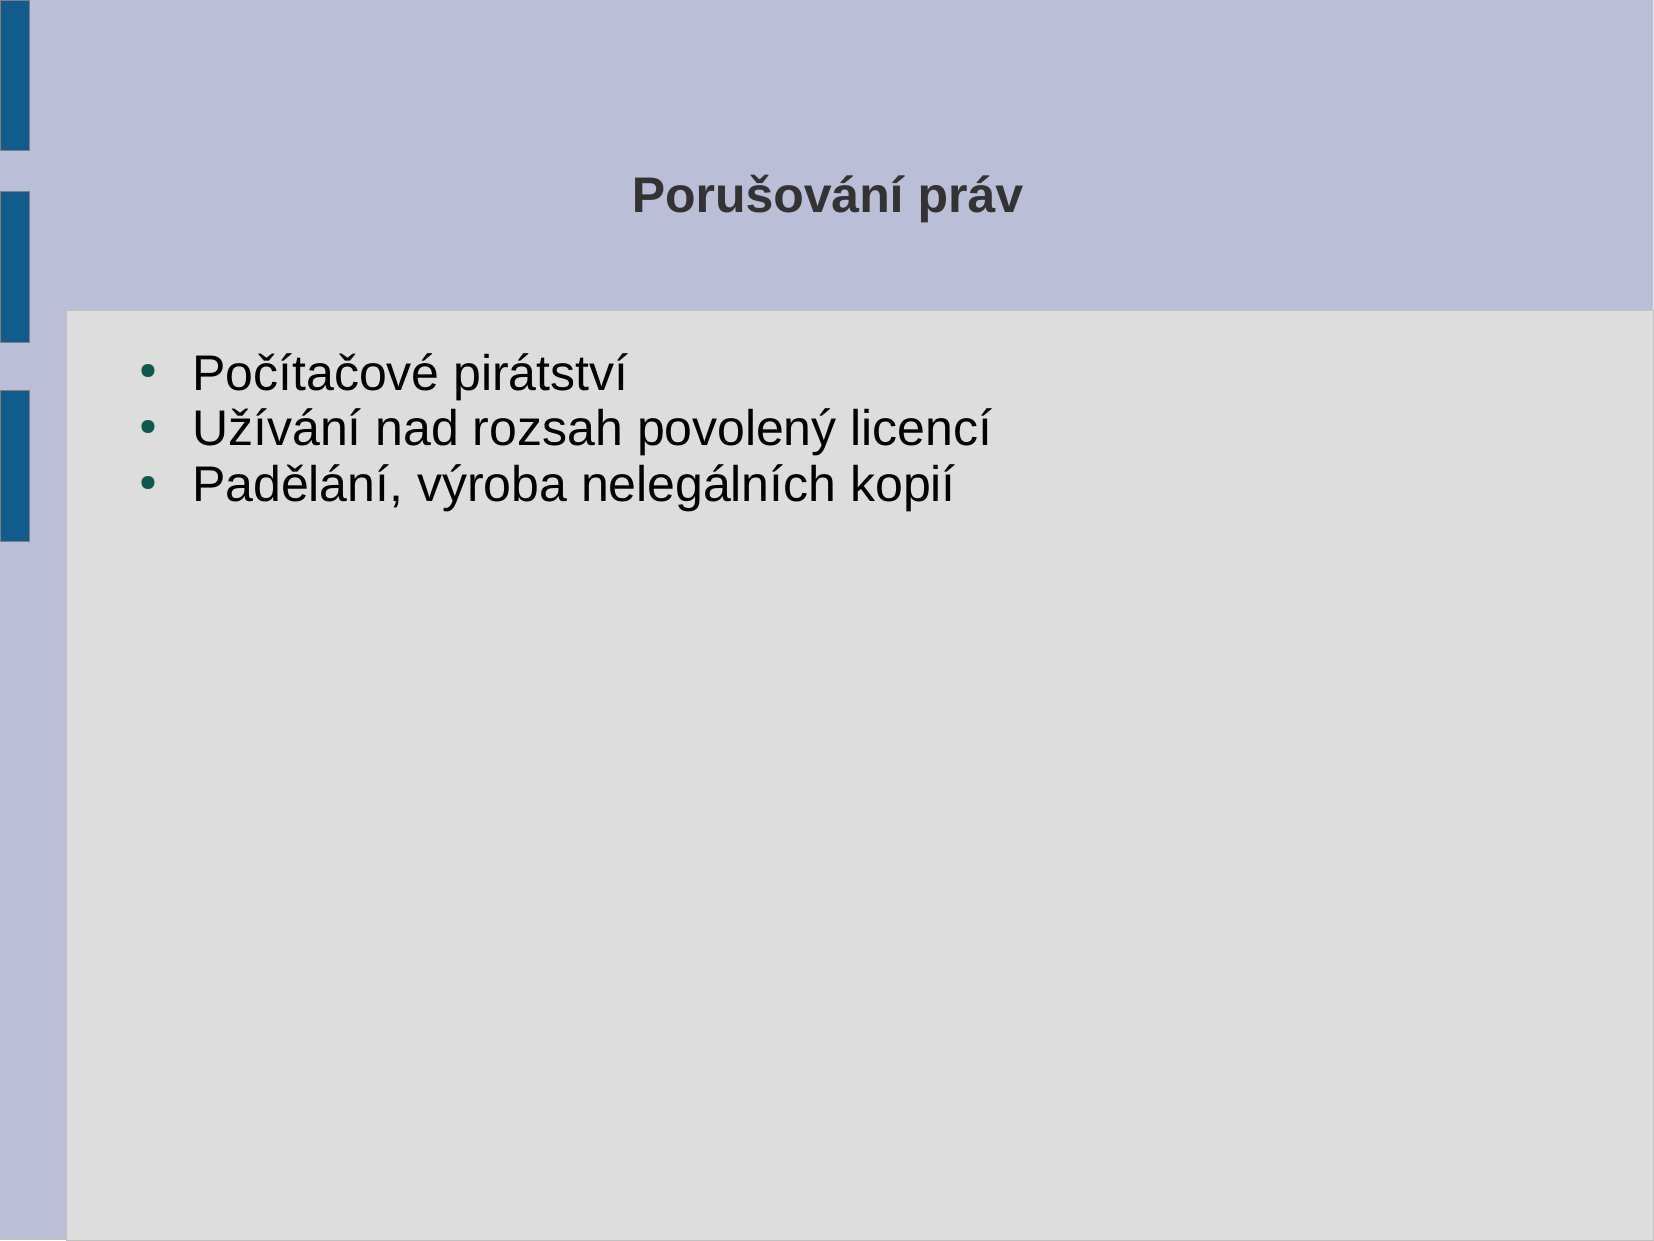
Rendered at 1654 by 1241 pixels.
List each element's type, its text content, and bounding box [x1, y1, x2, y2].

title Porušování práv [121, 91, 1534, 299]
list Počítačové pirátství Užívání nad rozsah povolený licencí Padělání, výroba nelegálních kopií [121, 344, 1534, 1127]
